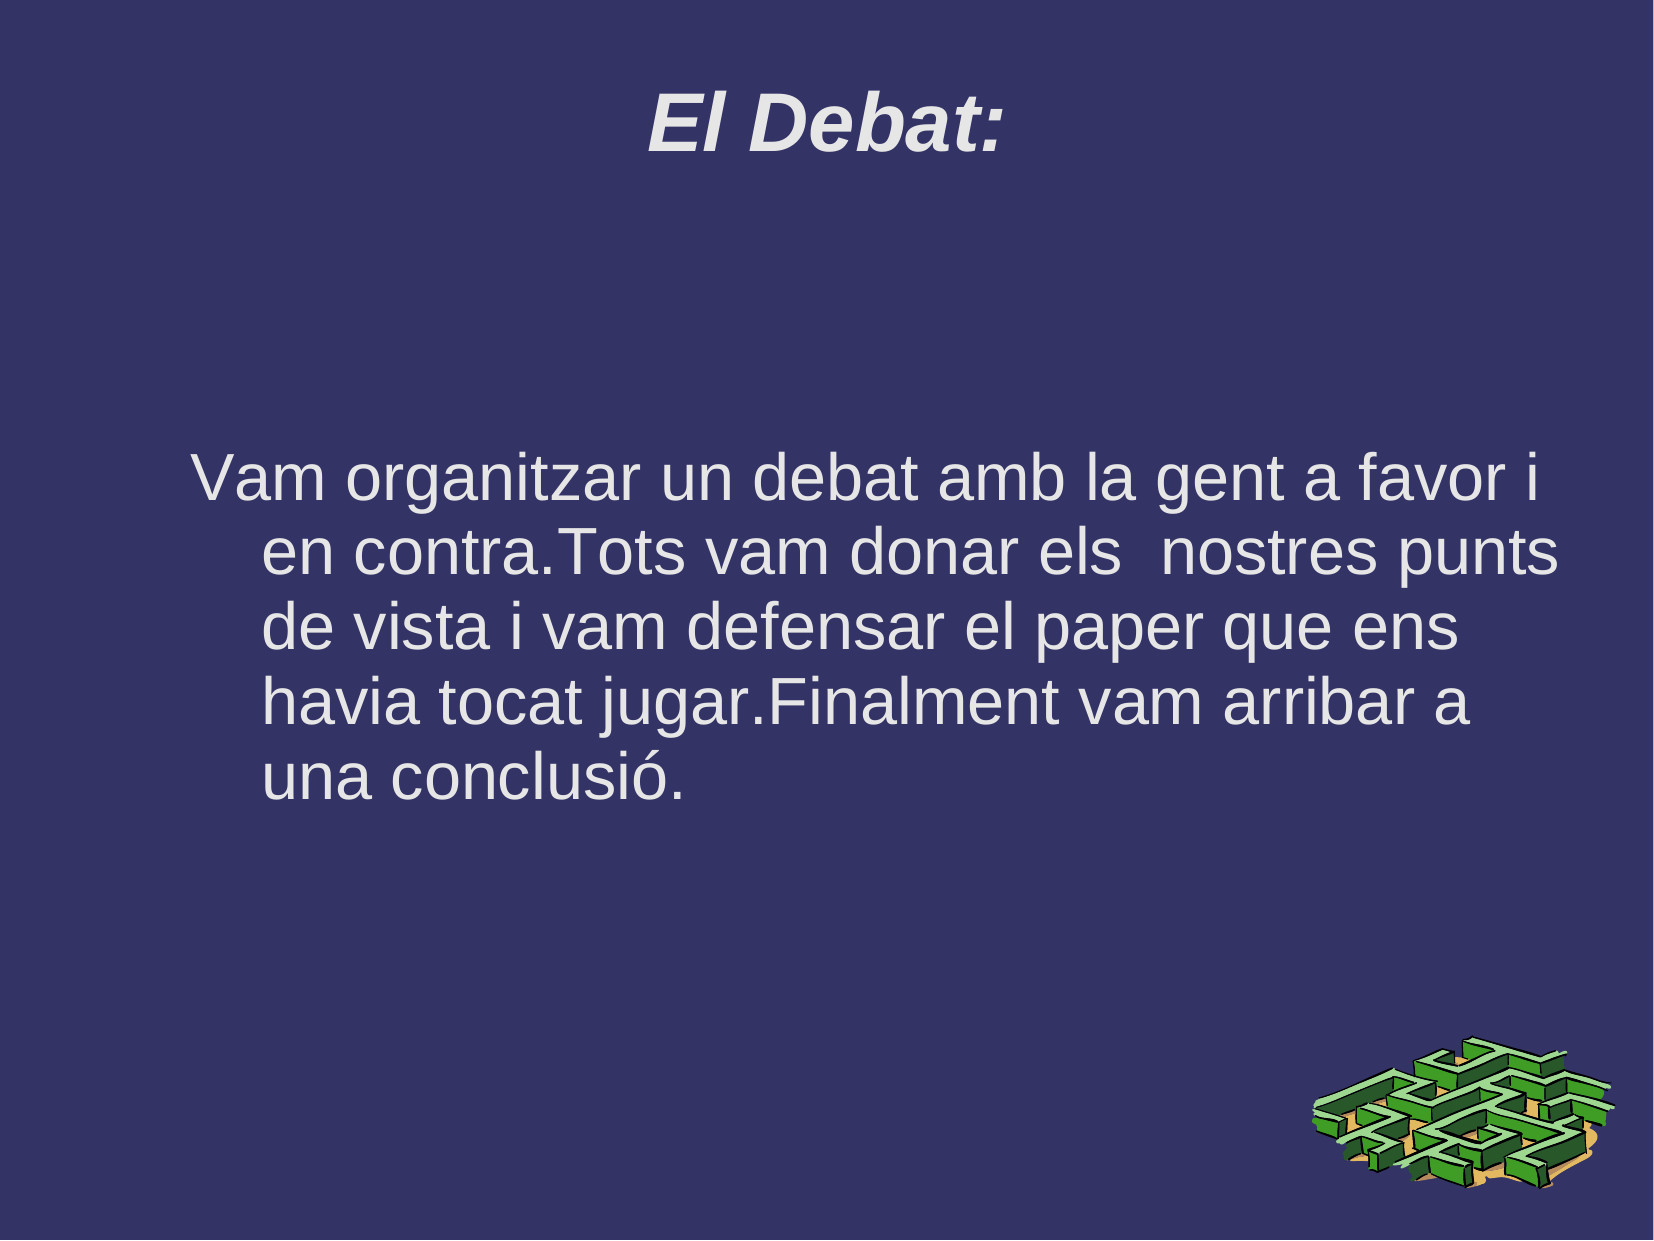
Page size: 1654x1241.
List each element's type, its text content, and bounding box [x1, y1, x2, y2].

title El Debat: [121, 19, 1534, 227]
list Vam organitzar un debat amb la gent a favor i en contra.Tots vam donar els nostres punts de vista i vam defensar el paper que ens havia tocat jugar.Finalment vam arribar a una conclusió. [178, 364, 1570, 1147]
